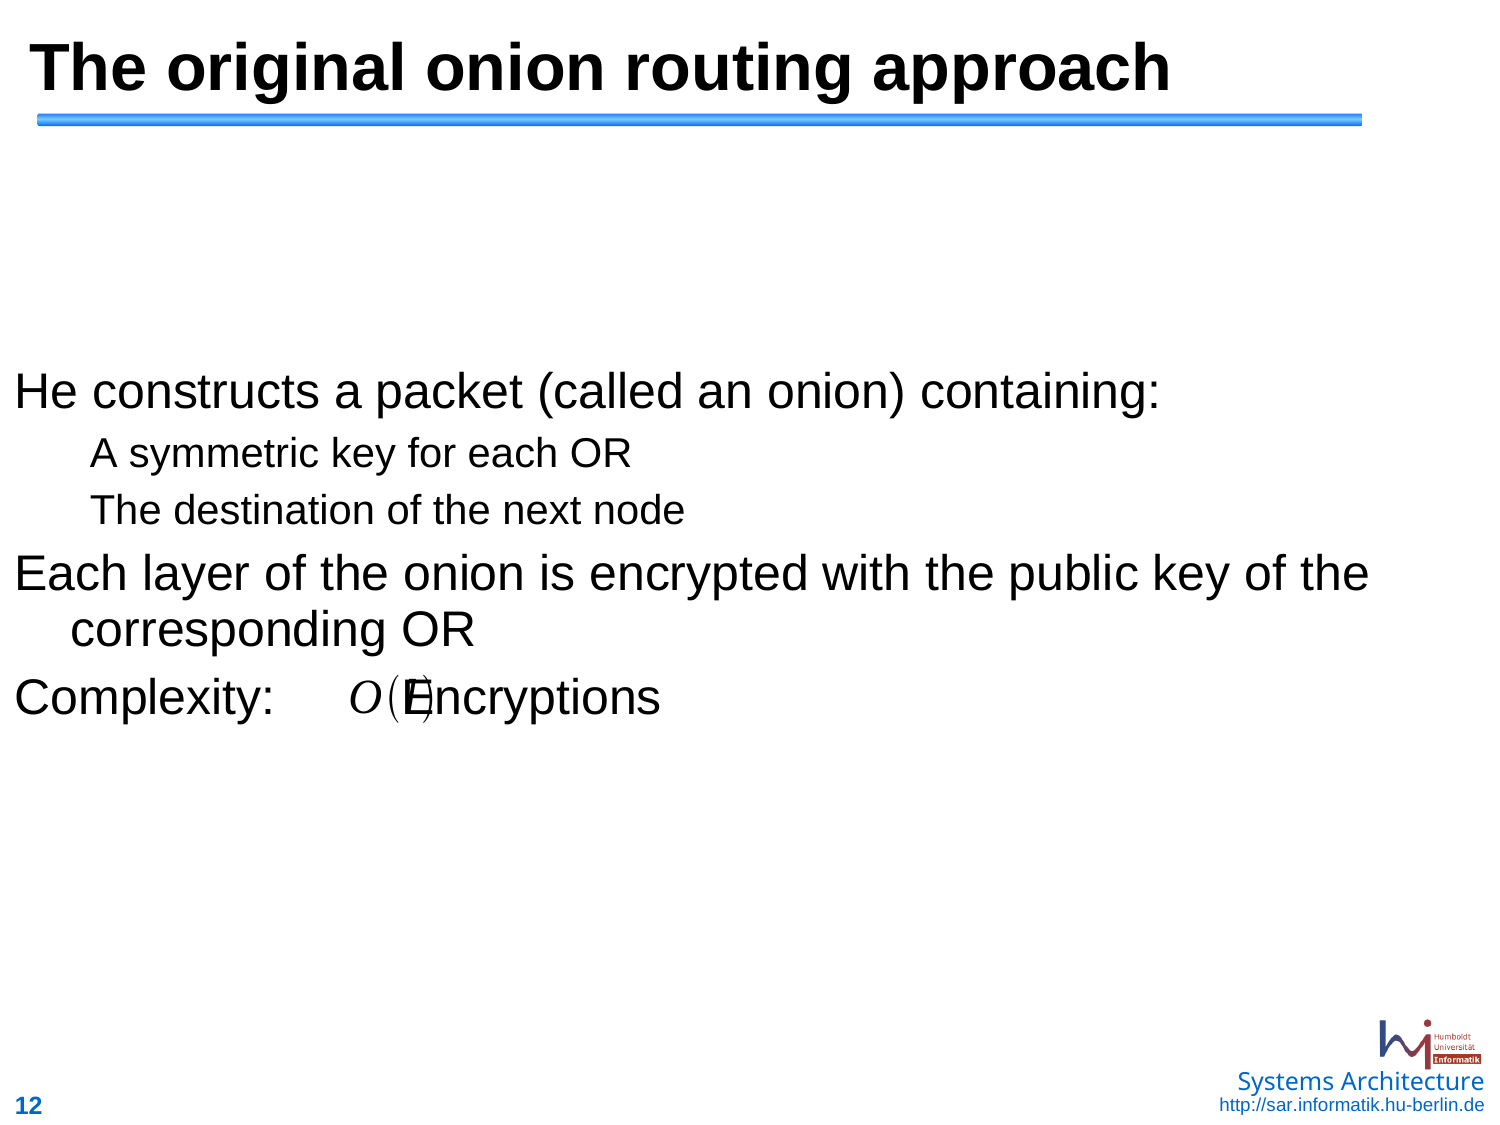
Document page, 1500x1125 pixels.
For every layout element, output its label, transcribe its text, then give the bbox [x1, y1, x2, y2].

title The original onion routing approach [29, 26, 1500, 108]
picture [1376, 1016, 1483, 1071]
chart [336, 667, 449, 727]
list He constructs a packet (called an onion) containing: A symmetric key for each OR The destination of the next node Each layer of the onion is encrypted with the public key of the corresponding OR Complexity: Encryptions [14, 363, 1486, 758]
